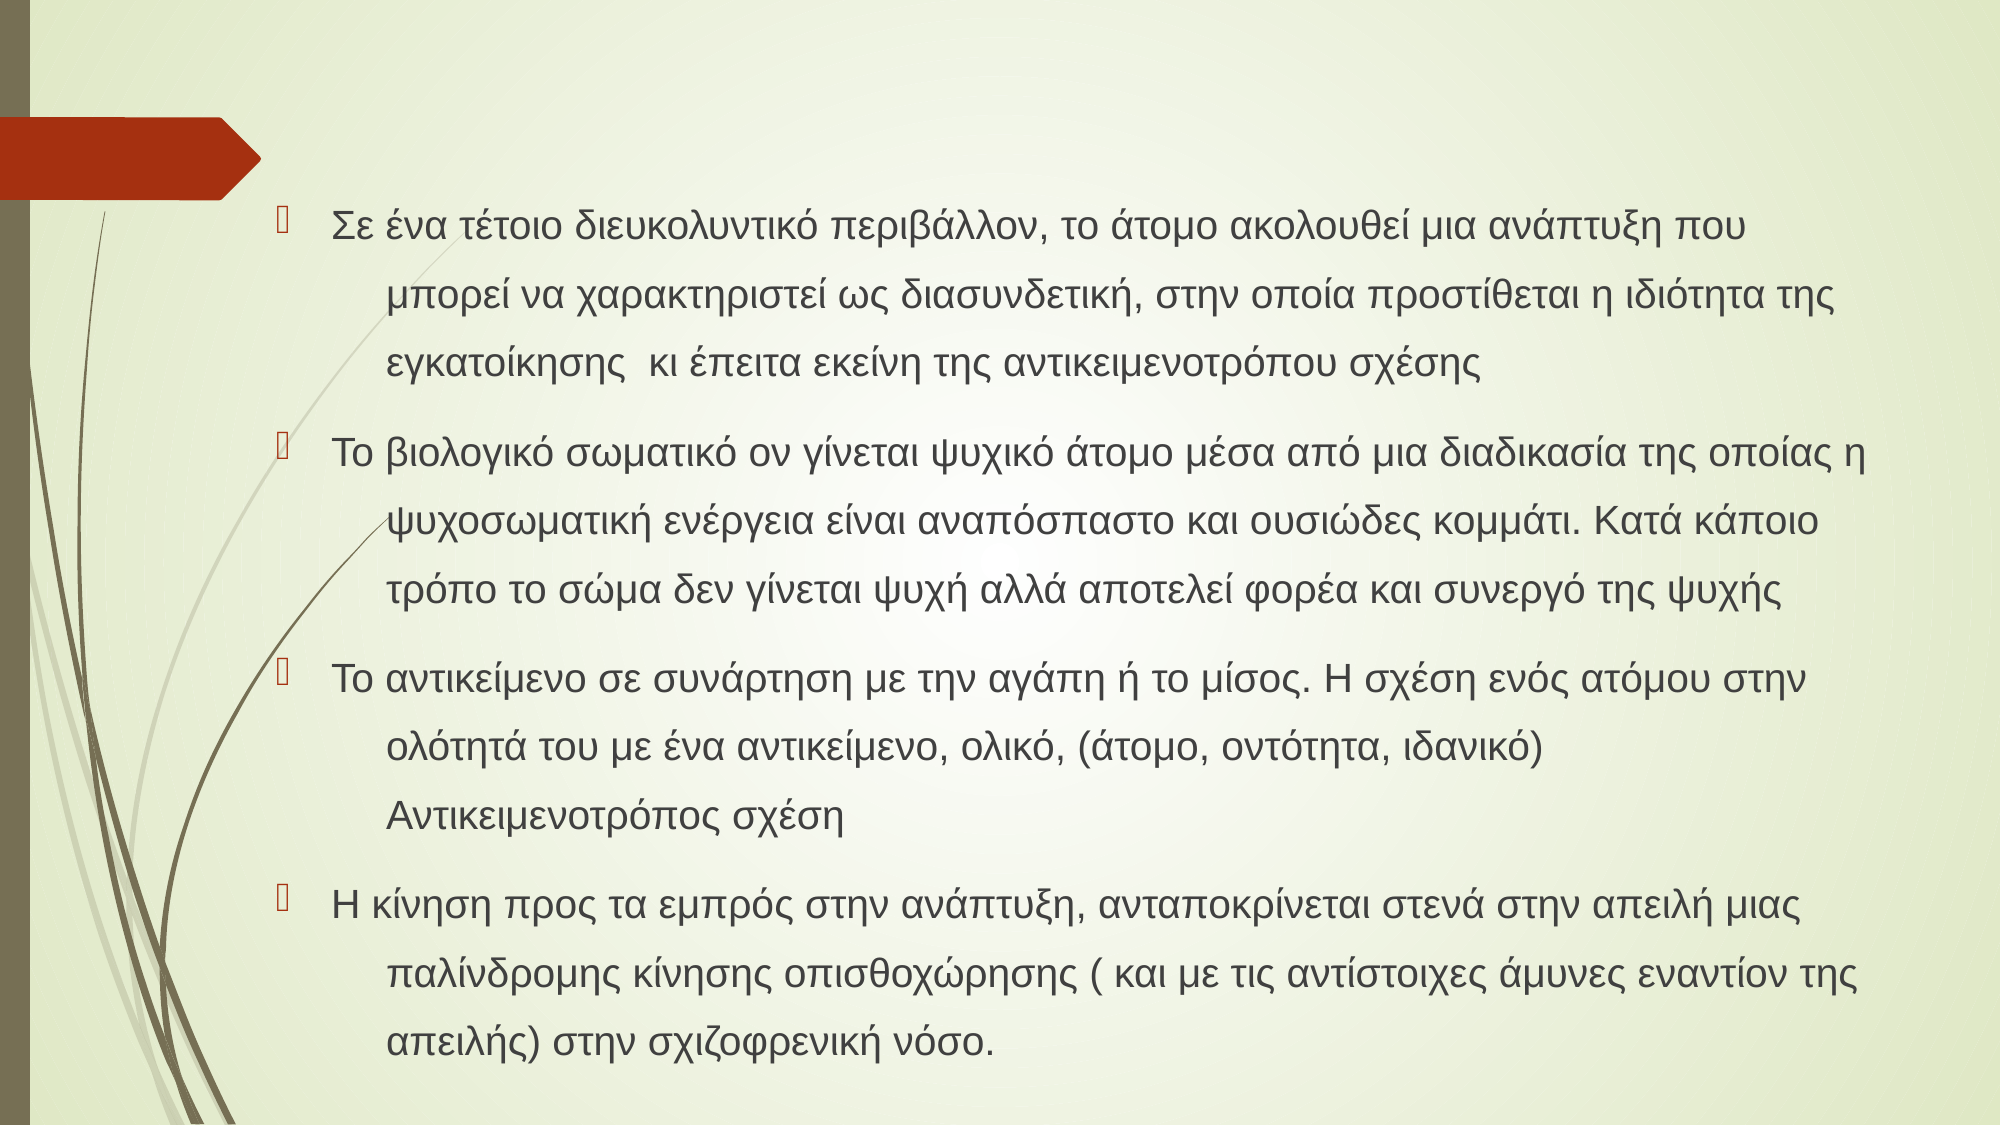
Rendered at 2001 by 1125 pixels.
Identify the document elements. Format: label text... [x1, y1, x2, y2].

list Σε ένα τέτοιο διευκολυντικό περιβάλλον, το άτομο ακολουθεί μια ανάπτυξη που μπορεί να χαρακτηριστεί ως διασυνδετική, στην οποία προστίθεται η ιδιότητα της εγκατοίκησης κι έπειτα εκείνη της αντικειμενοτρόπου σχέσης Το βιολογικό σωματικό ον γίνεται ψυχικό άτομο μέσα από μια διαδικασία της οποίας η ψυχοσωματική ενέργεια είναι αναπόσπαστο και ουσιώδες κομμάτι. Κατά κάποιο τρόπο το σώμα δεν γίνεται ψυχή αλλά αποτελεί φορέα και συνεργό της ψυχής Το αντικείμενο σε συνάρτηση με την αγάπη ή το μίσος. Η σχέση ενός ατόμου στην ολότητά του με ένα αντικείμενο, ολικό, (άτομο, οντότητα, ιδανικό) Αντικειμενοτρόπος σχέση Η κίνηση προς τα εμπρός στην ανάπτυξη, ανταποκρίνεται στενά στην απειλή μιας παλίνδρομης κίνησης οπισθοχώρησης ( και με τις αντίστοιχες άμυνες εναντίον της απειλής) στην σχιζοφρενική νόσο. [260, 171, 1888, 1107]
